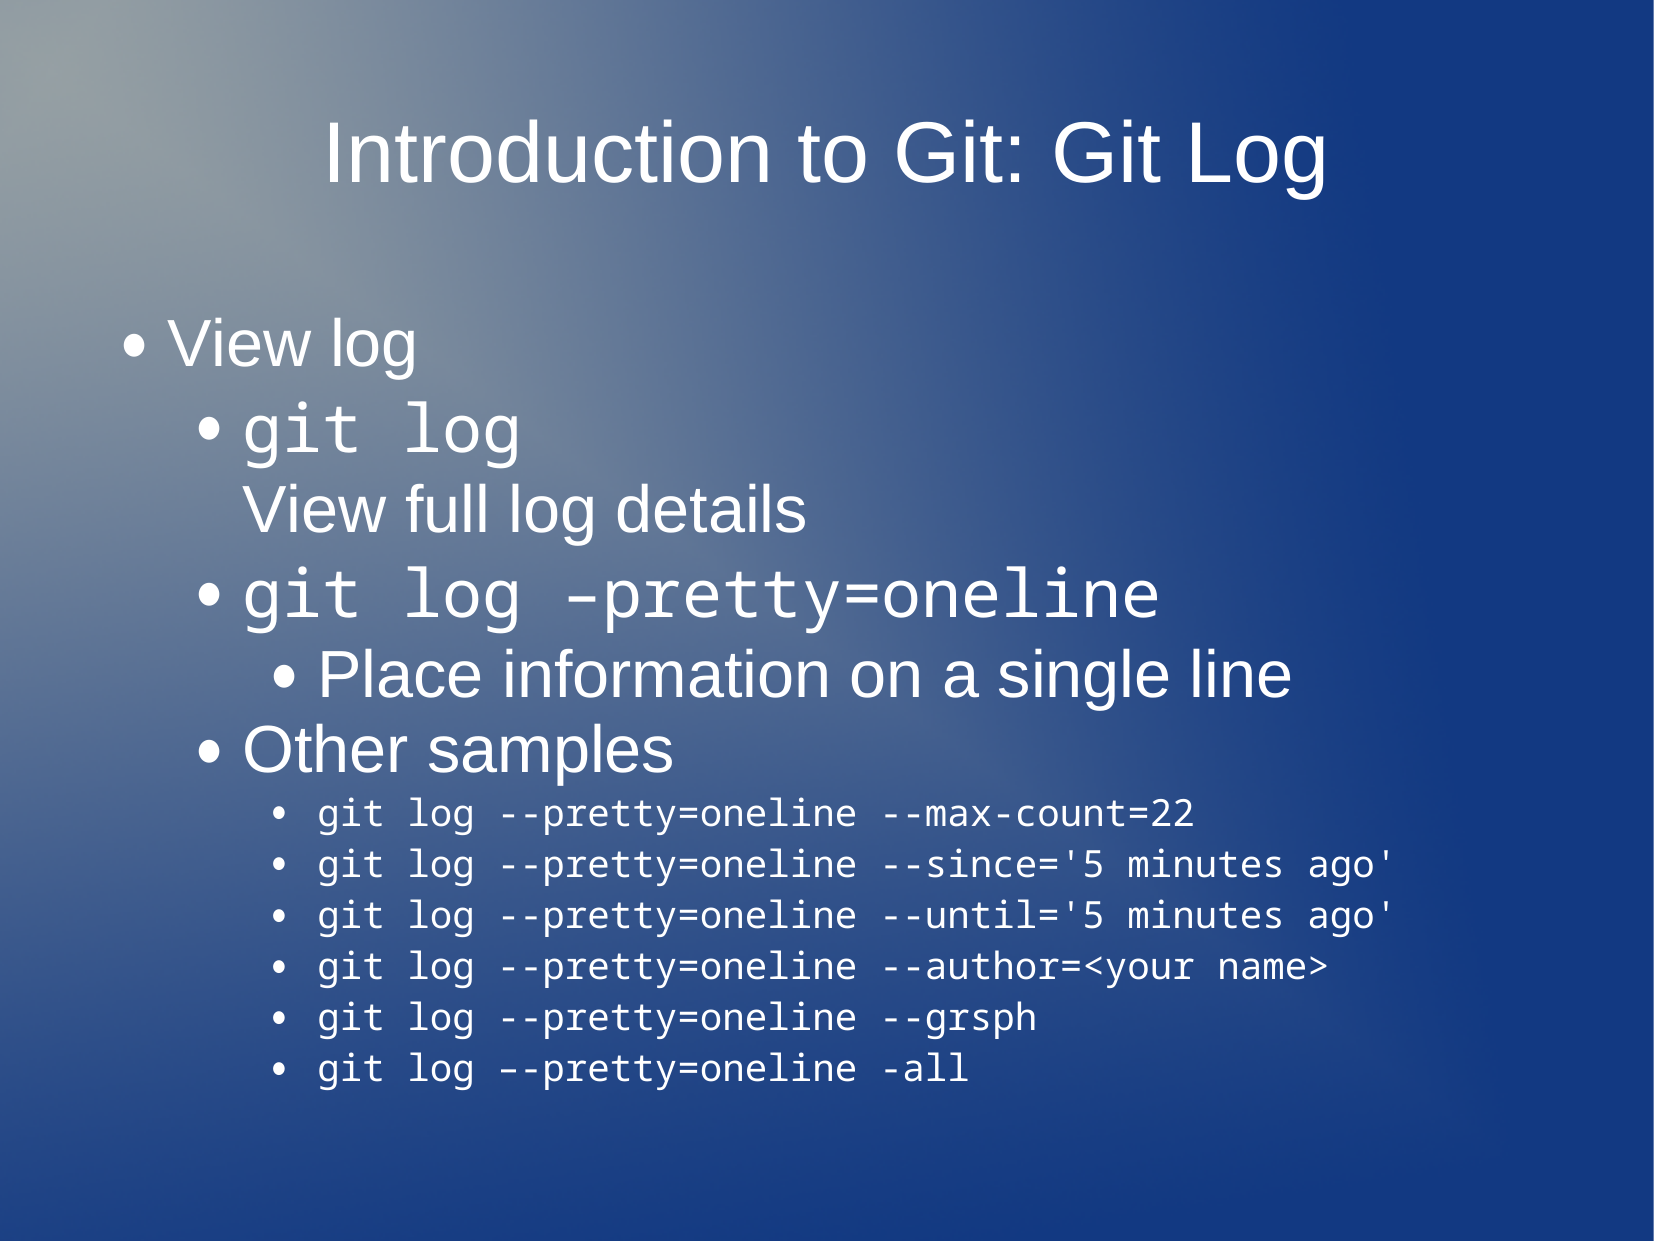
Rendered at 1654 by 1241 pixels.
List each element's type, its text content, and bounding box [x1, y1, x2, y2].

picture [0, 0, 1654, 1241]
subtitle View log git log View full log details git log –pretty=oneline Place information on a single line Other samples git log --pretty=oneline --max-count=22 git log --pretty=oneline --since='5 minutes ago' git log --pretty=oneline --until='5 minutes ago' git log --pretty=oneline --author=<your name> git log --pretty=oneline --grsph git log –-pretty=oneline -all [82, 346, 1571, 1053]
title Introduction to Git: Git Log [82, 49, 1571, 257]
